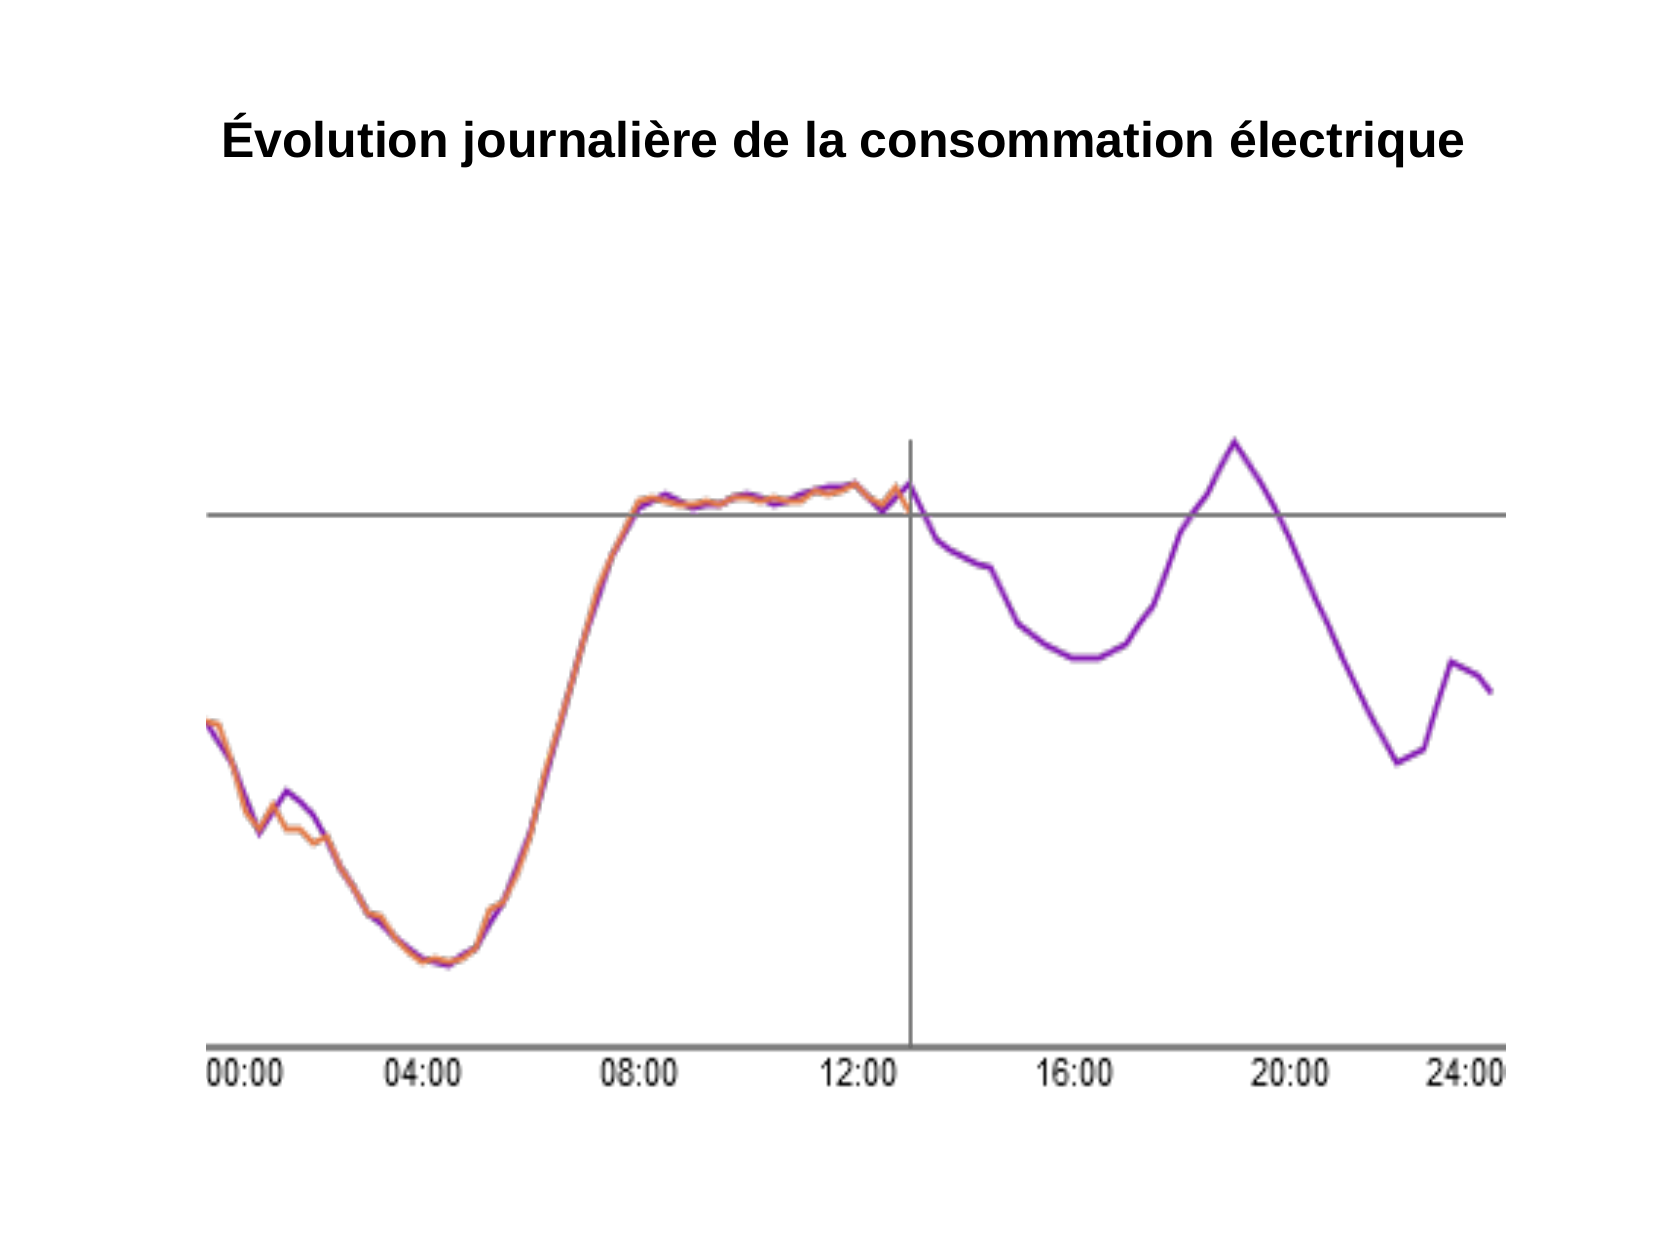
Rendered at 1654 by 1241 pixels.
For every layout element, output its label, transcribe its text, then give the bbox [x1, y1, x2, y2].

text_box Évolution journalière de la consommation électrique [206, 105, 1625, 178]
picture [206, 354, 1506, 1123]
